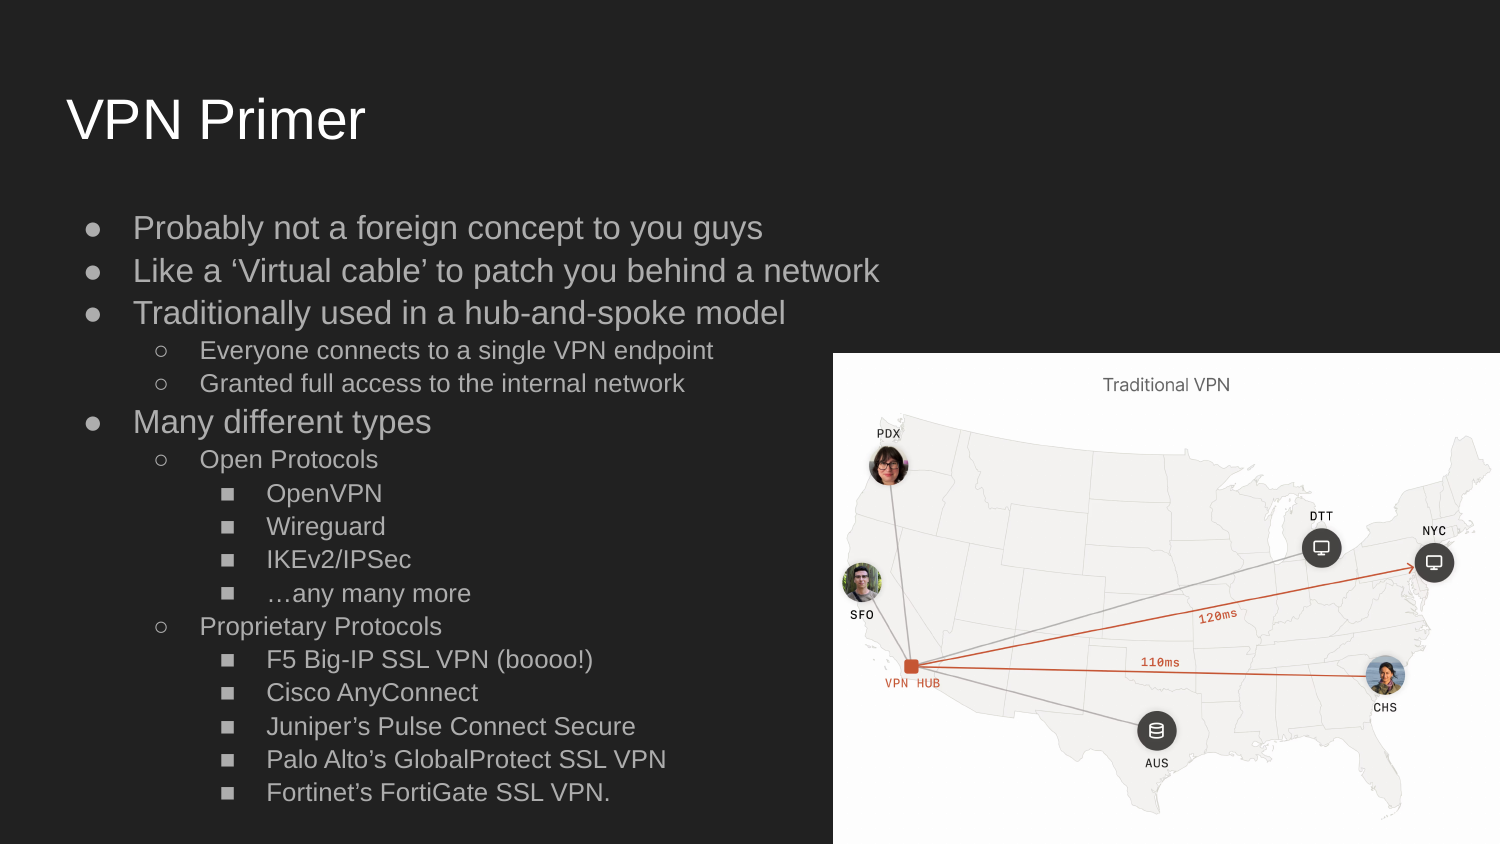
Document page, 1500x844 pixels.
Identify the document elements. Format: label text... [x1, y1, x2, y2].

picture [833, 353, 1500, 844]
title VPN Primer [51, 72, 1449, 167]
list Probably not a foreign concept to you guys Like a ‘Virtual cable’ to patch you behind a network Traditionally used in a hub-and-spoke model Everyone connects to a single VPN endpoint Granted full access to the internal network Many different types Open Protocols OpenVPN Wireguard IKEv2/IPSec …any many more Proprietary Protocols F5 Big-IP SSL VPN (boooo!) Cisco AnyConnect Juniper’s Pulse Connect Secure Palo Alto’s GlobalProtect SSL VPN Fortinet’s FortiGate SSL VPN. [51, 189, 1449, 827]
